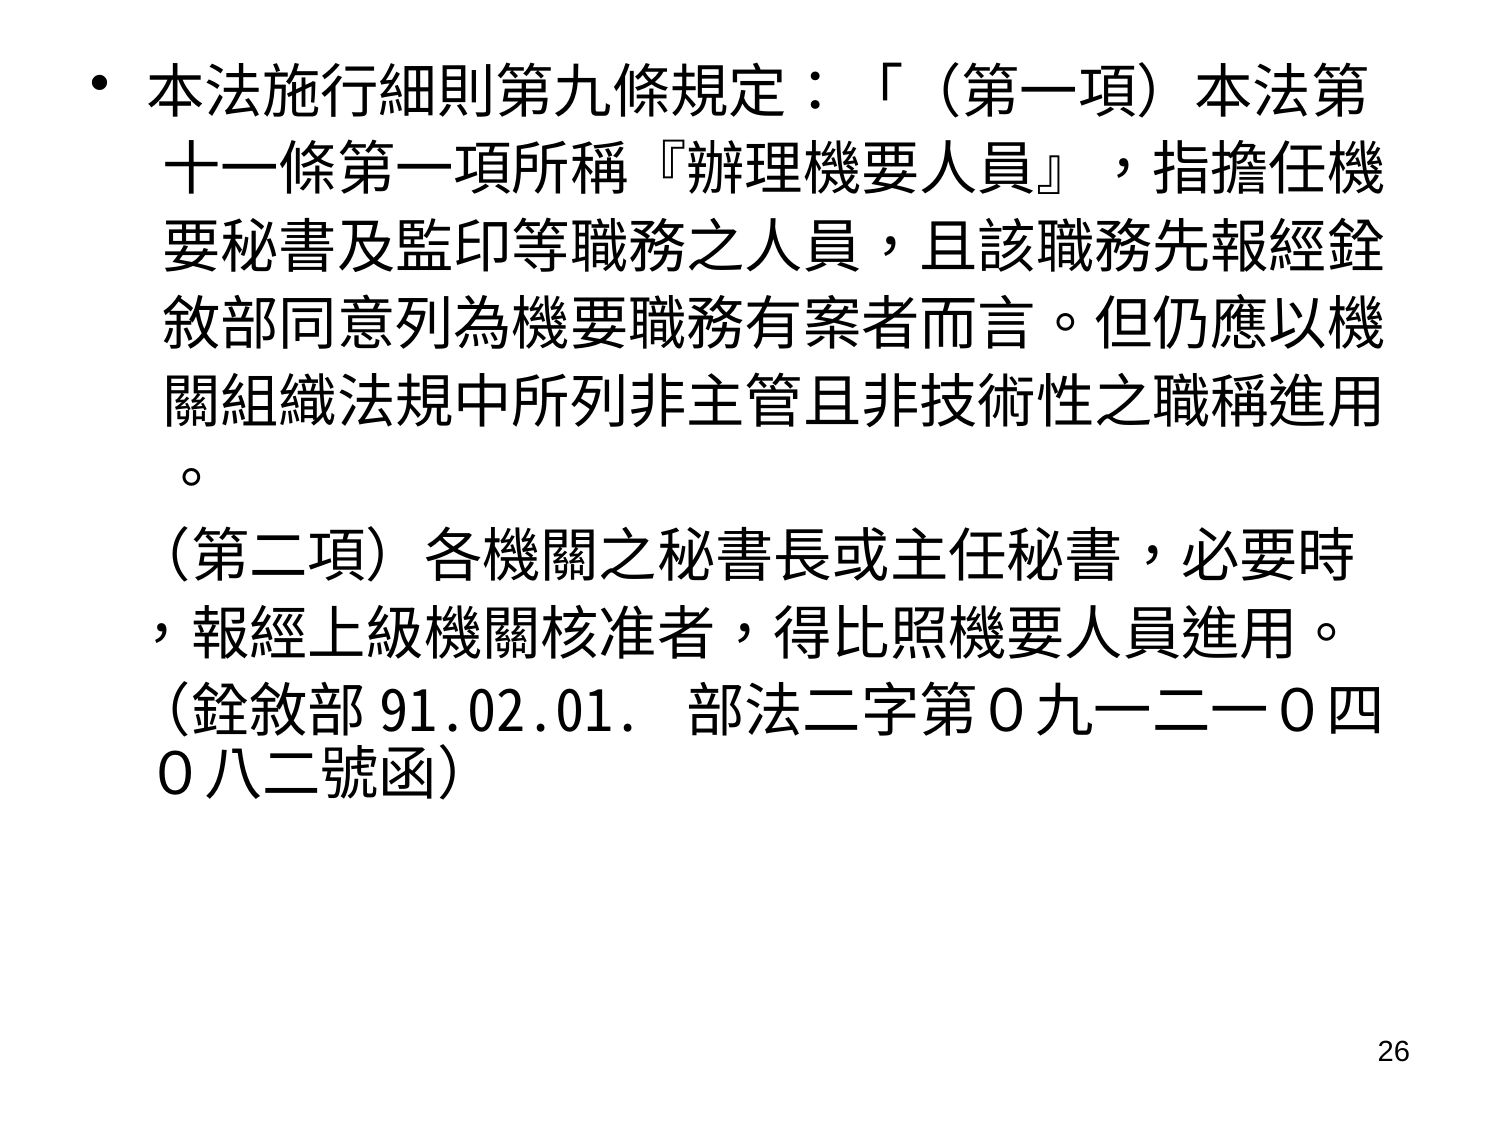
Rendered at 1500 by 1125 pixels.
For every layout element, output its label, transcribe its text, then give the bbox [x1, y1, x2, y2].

list 本法施行細則第九條規定：「（第一項）本法第 十一條第一項所稱『辦理機要人員』，指擔任機 要秘書及監印等職務之人員，且該職務先報經銓 敘部同意列為機要職務有案者而言。但仍應以機 關組織法規中所列非主管且非技術性之職稱進用 。 （第二項）各機關之秘書長或主任秘書，必要時 ，報經上級機關核准者，得比照機要人員進用。 （銓敘部91.02.01. 部法二字第０九一二一０四 ０八二號函） [75, 54, 1426, 1005]
